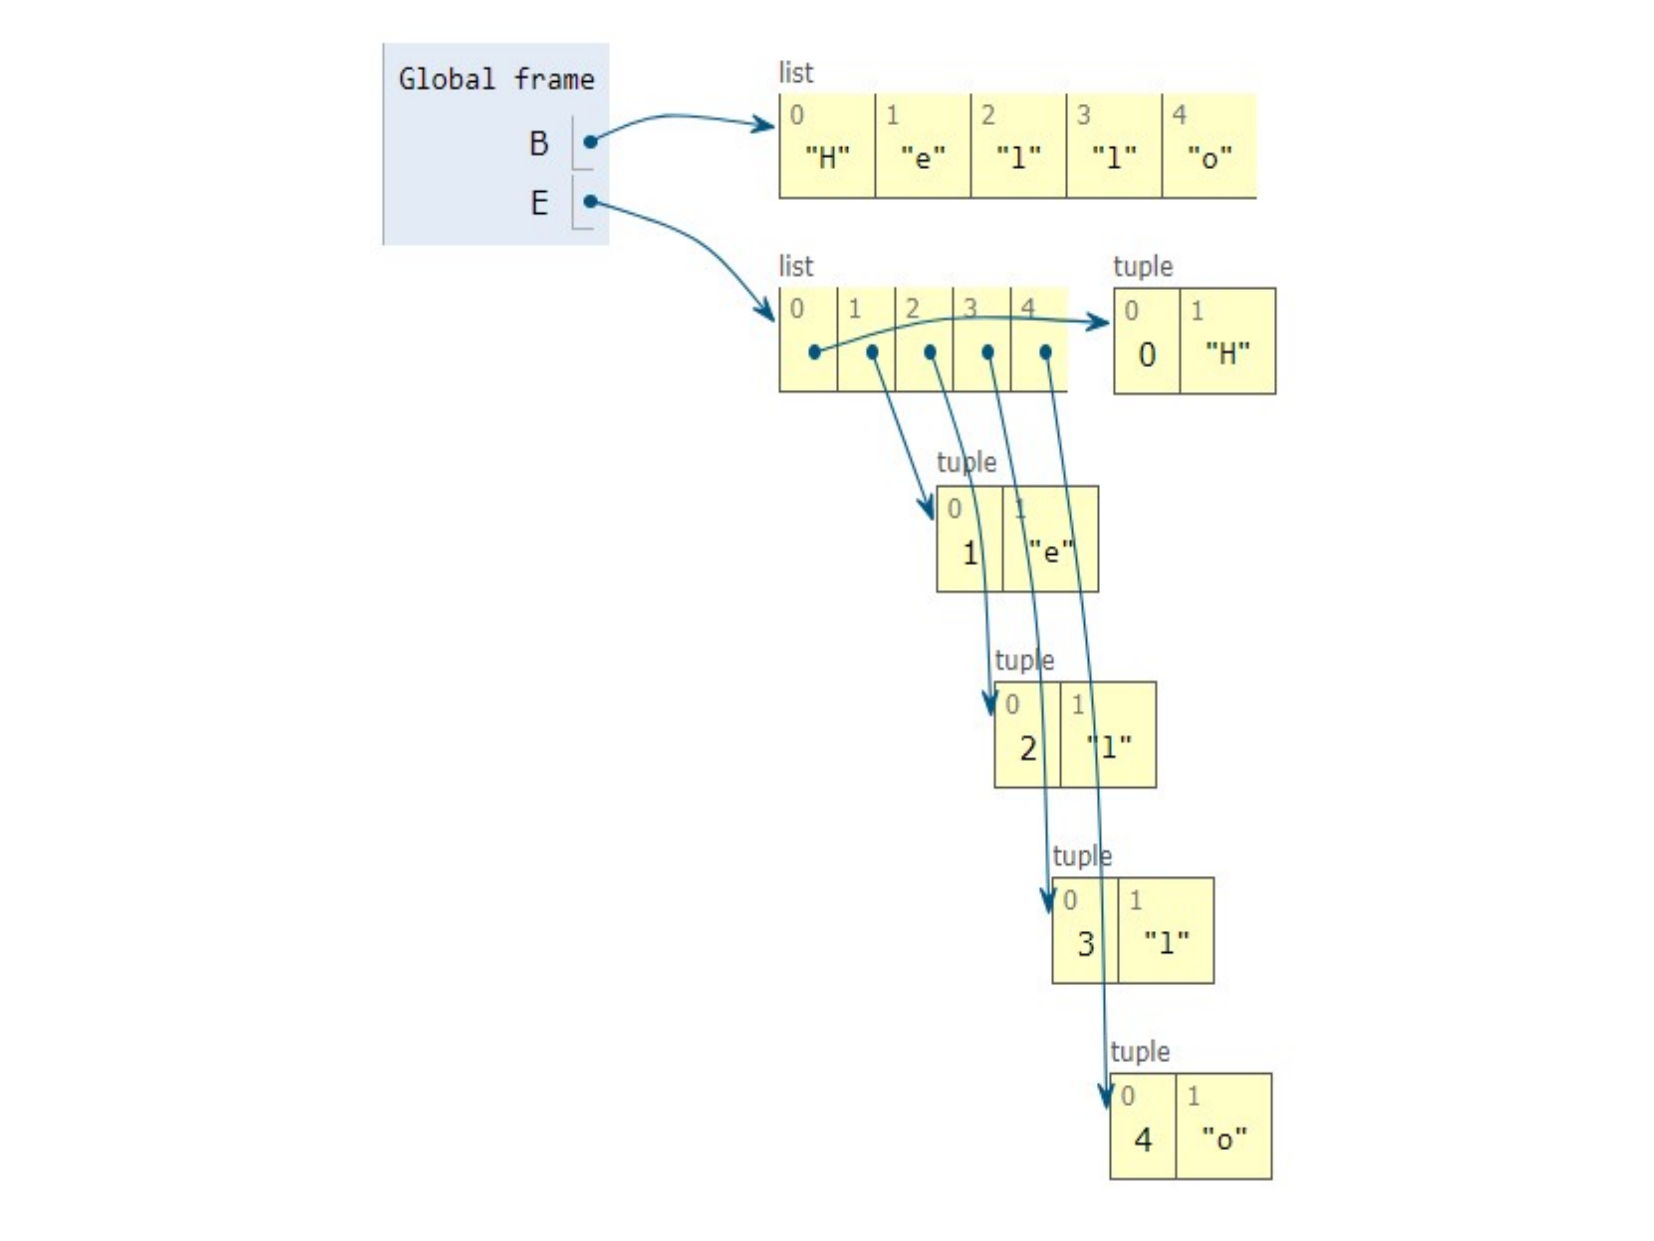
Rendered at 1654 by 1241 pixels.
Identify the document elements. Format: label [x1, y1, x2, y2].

picture [369, 26, 1323, 1205]
